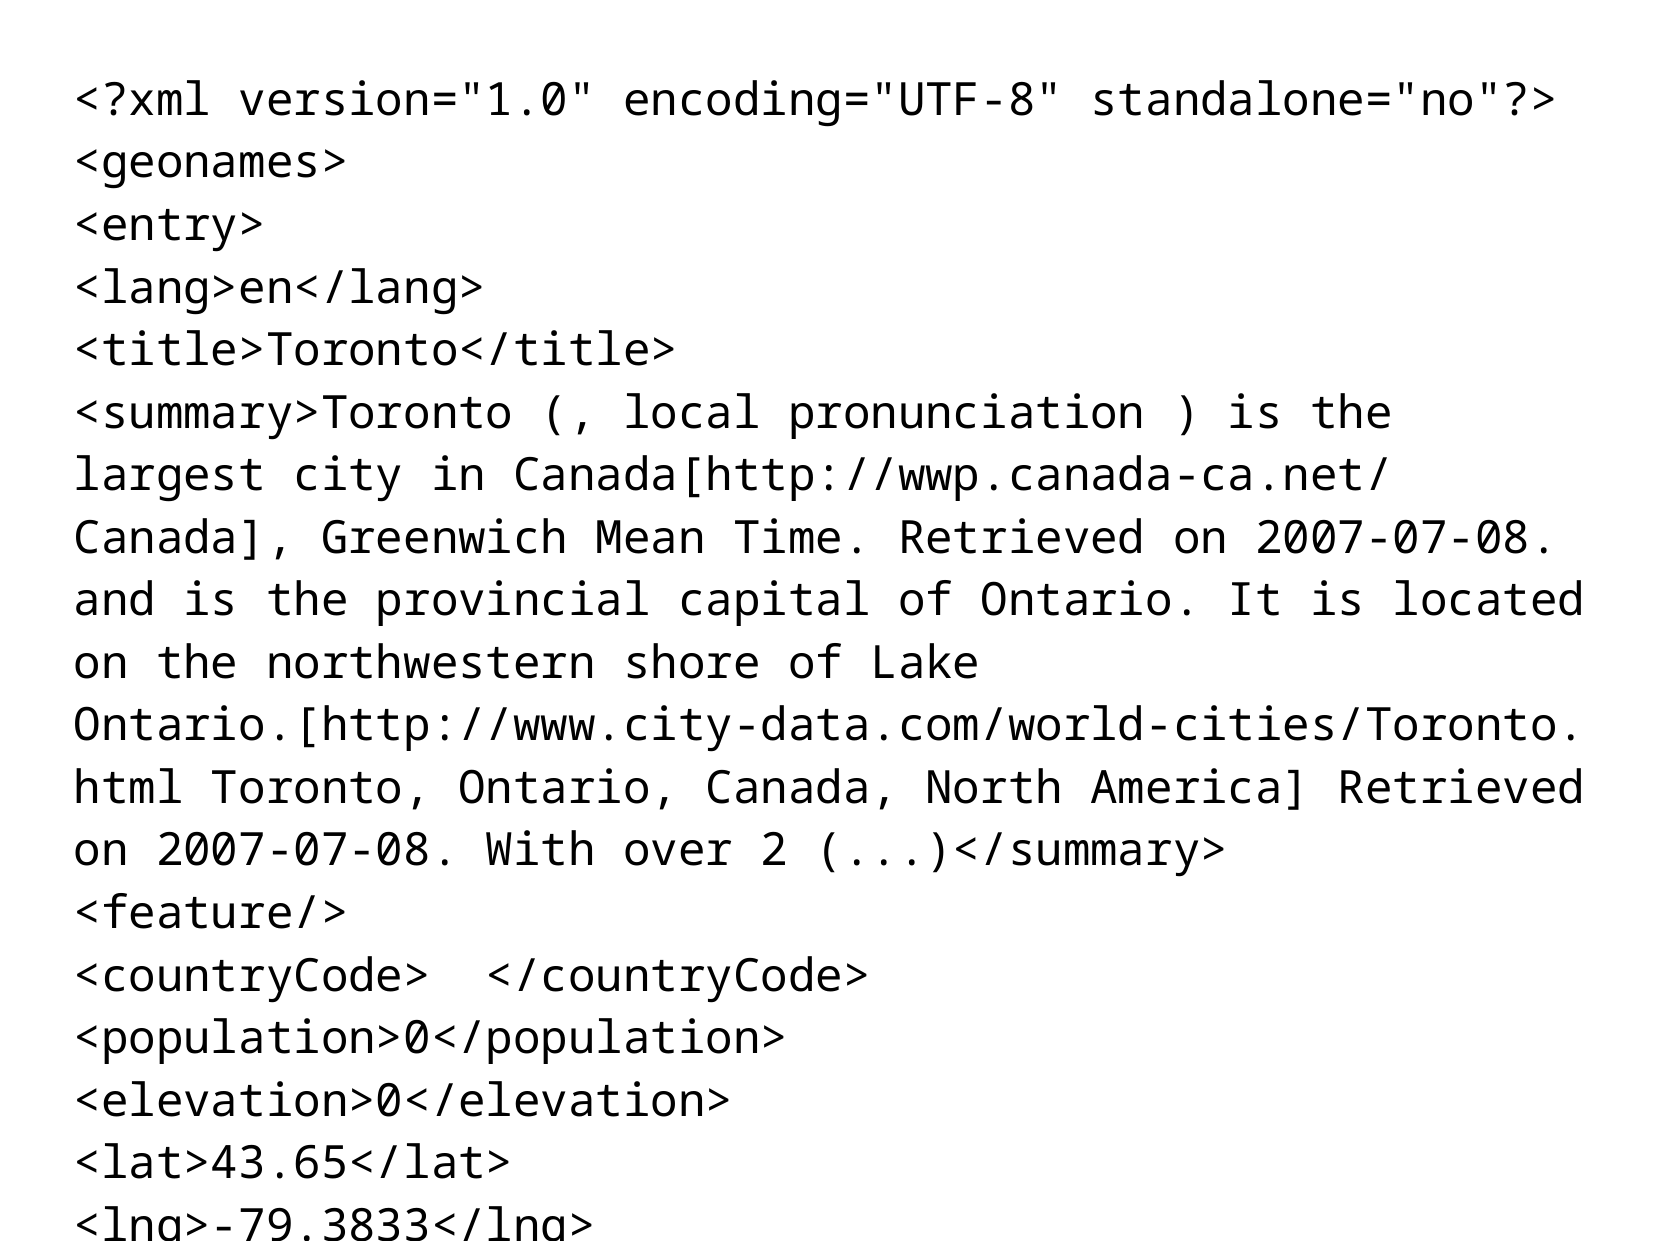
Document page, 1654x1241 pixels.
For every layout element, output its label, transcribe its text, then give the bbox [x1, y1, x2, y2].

text_box <?xml version="1.0" encoding="UTF-8" standalone="no"?> <geonames> <entry> <lang>en</lang> <title>Toronto</title> <summary>Toronto (, local pronunciation ) is the largest city in Canada[http://wwp.canada-ca.net/ Canada], Greenwich Mean Time. Retrieved on 2007-07-08. and is the provincial capital of Ontario. It is located on the northwestern shore of Lake Ontario.[http://www.city-data.com/world-cities/Toronto.html Toronto, Ontario, Canada, North America] Retrieved on 2007-07-08. With over 2 (...)</summary> <feature/> <countryCode> </countryCode> <population>0</population> <elevation>0</elevation> <lat>43.65</lat> <lng>-79.3833</lng> <wikipediaUrl>http://en.wikipedia.org/wiki/Toronto</wikipediaUrl> <thumbnailImg>http://www.geonames.org/img/wikipedia/47000/thumb-46020-100.jpg</thumbnailImg> [59, 59, 1625, 1241]
